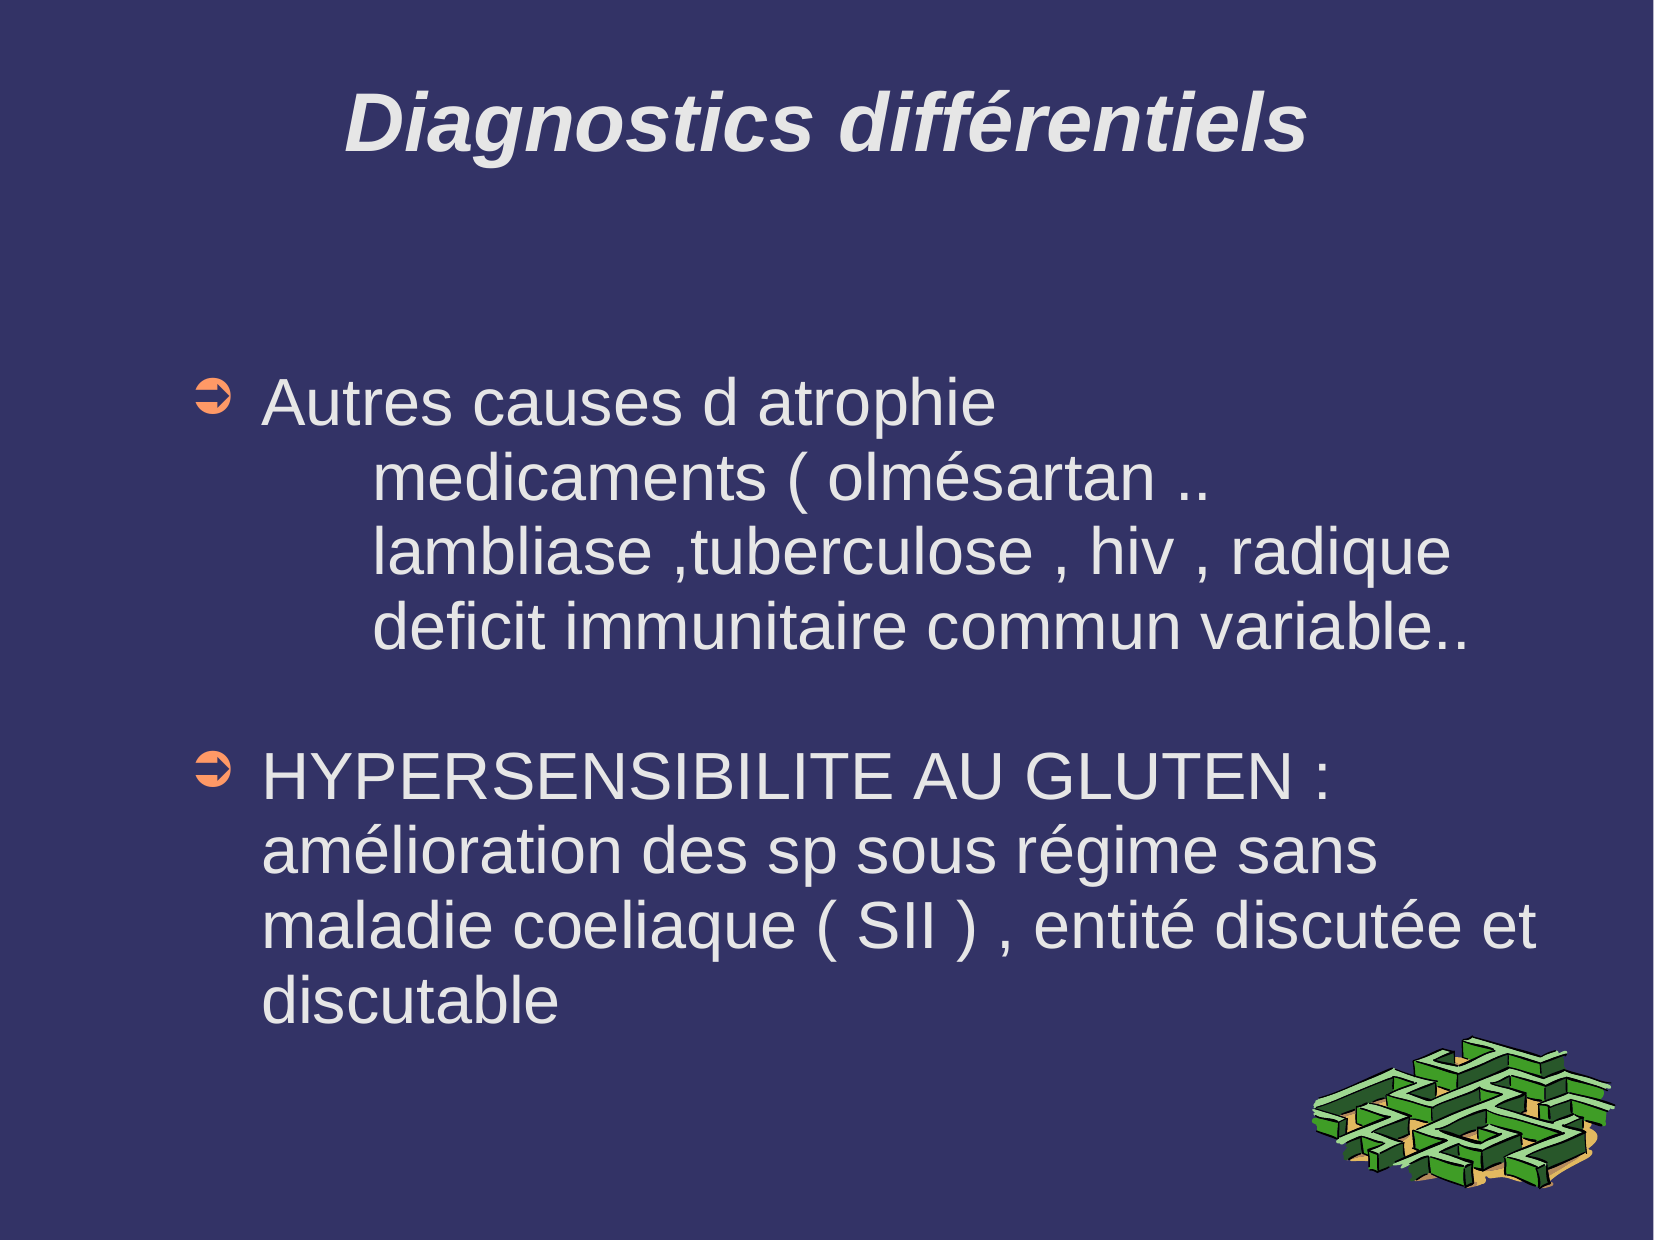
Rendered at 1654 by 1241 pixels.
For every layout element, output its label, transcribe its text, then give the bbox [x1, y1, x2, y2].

list Autres causes d atrophie medicaments ( olmésartan .. lambliase ,tuberculose , hiv , radique deficit immunitaire commun variable.. HYPERSENSIBILITE AU GLUTEN : amélioration des sp sous régime sans maladie coeliaque ( SII ) , entité discutée et discutable [178, 364, 1570, 1147]
title Diagnostics différentiels [121, 19, 1534, 227]
